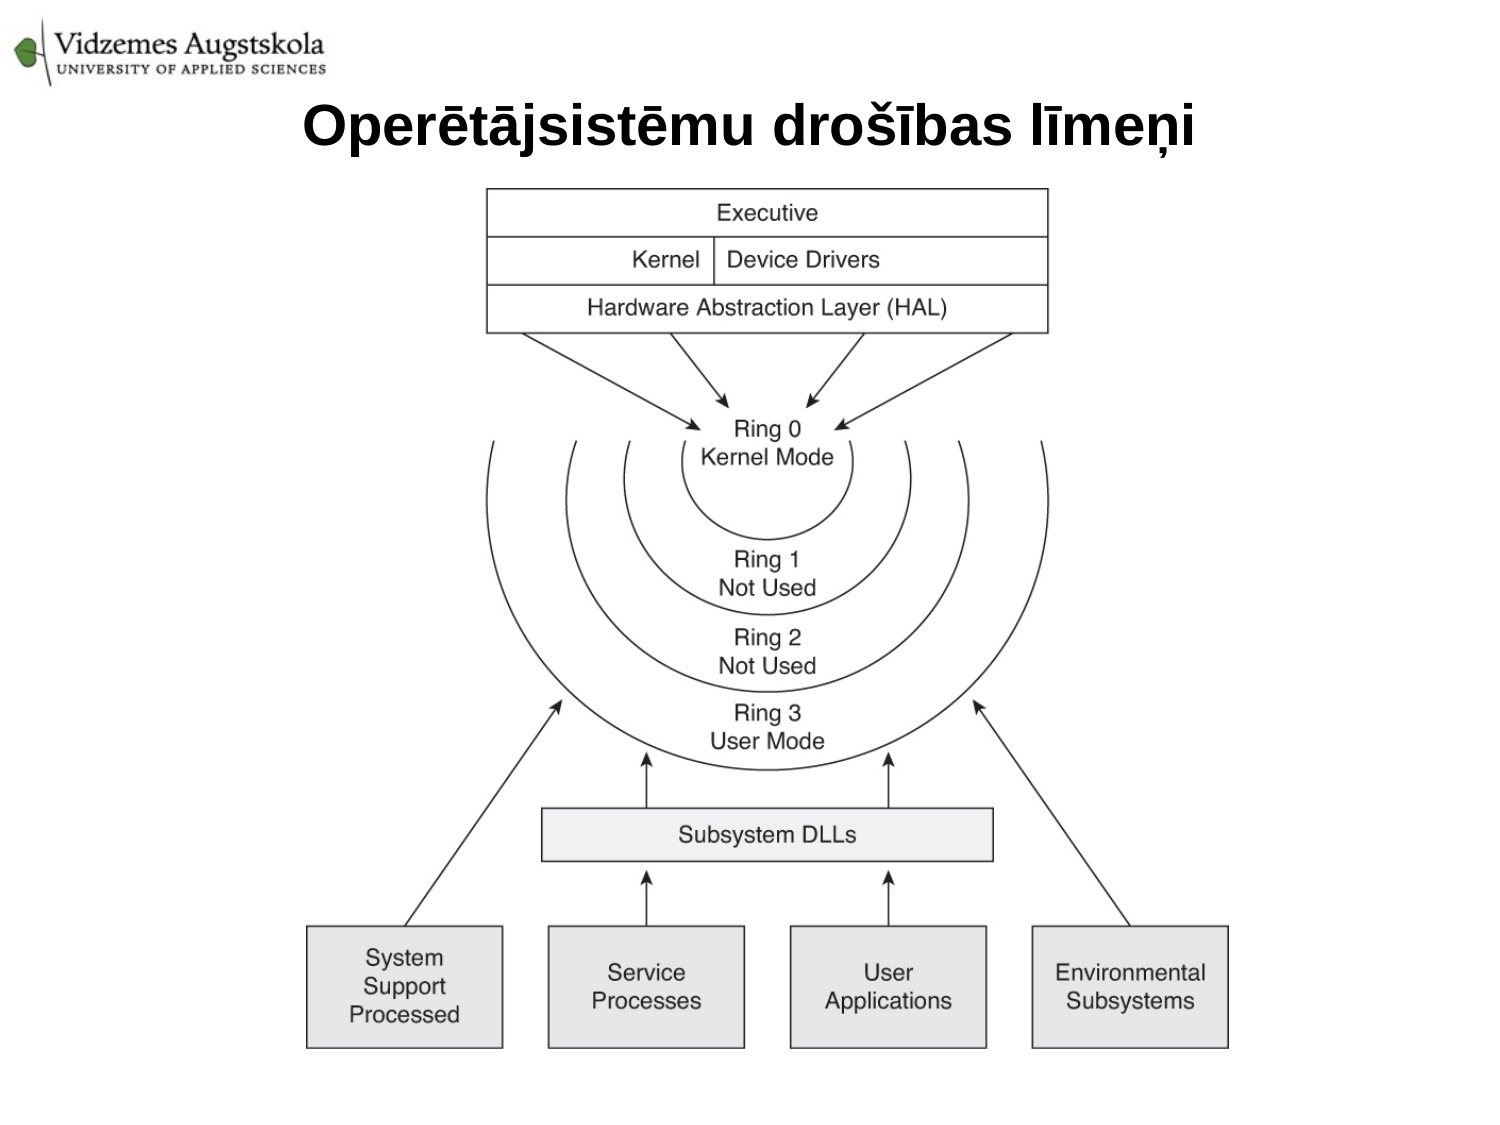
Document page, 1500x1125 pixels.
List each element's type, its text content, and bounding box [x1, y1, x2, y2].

picture [5, 2, 334, 102]
title Operētājsistēmu drošības līmeņi [82, 94, 1433, 160]
picture [306, 188, 1229, 1049]
